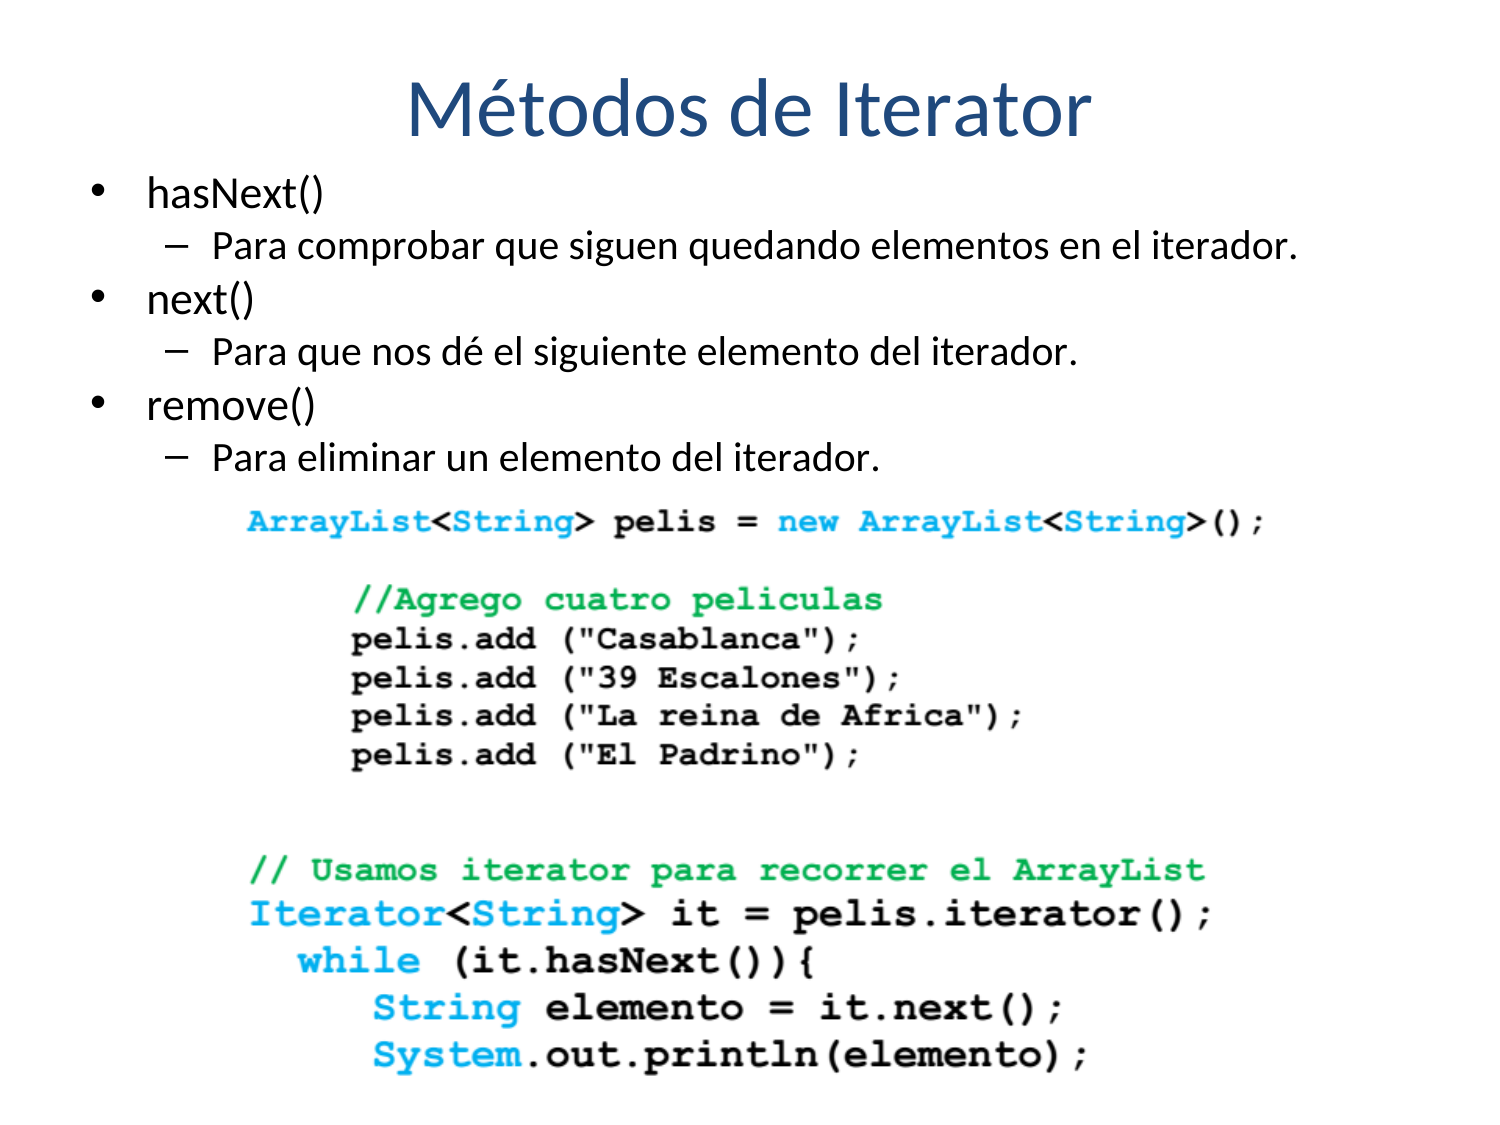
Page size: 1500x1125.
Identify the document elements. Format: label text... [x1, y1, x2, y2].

list hasNext() Para comprobar que siguen quedando elementos en el iterador. next() Para que nos dé el siguiente elemento del iterador. remove() Para eliminar un elemento del iterador. [75, 165, 1426, 498]
picture [220, 497, 1280, 1125]
title Métodos de Iterator [75, 45, 1426, 161]
